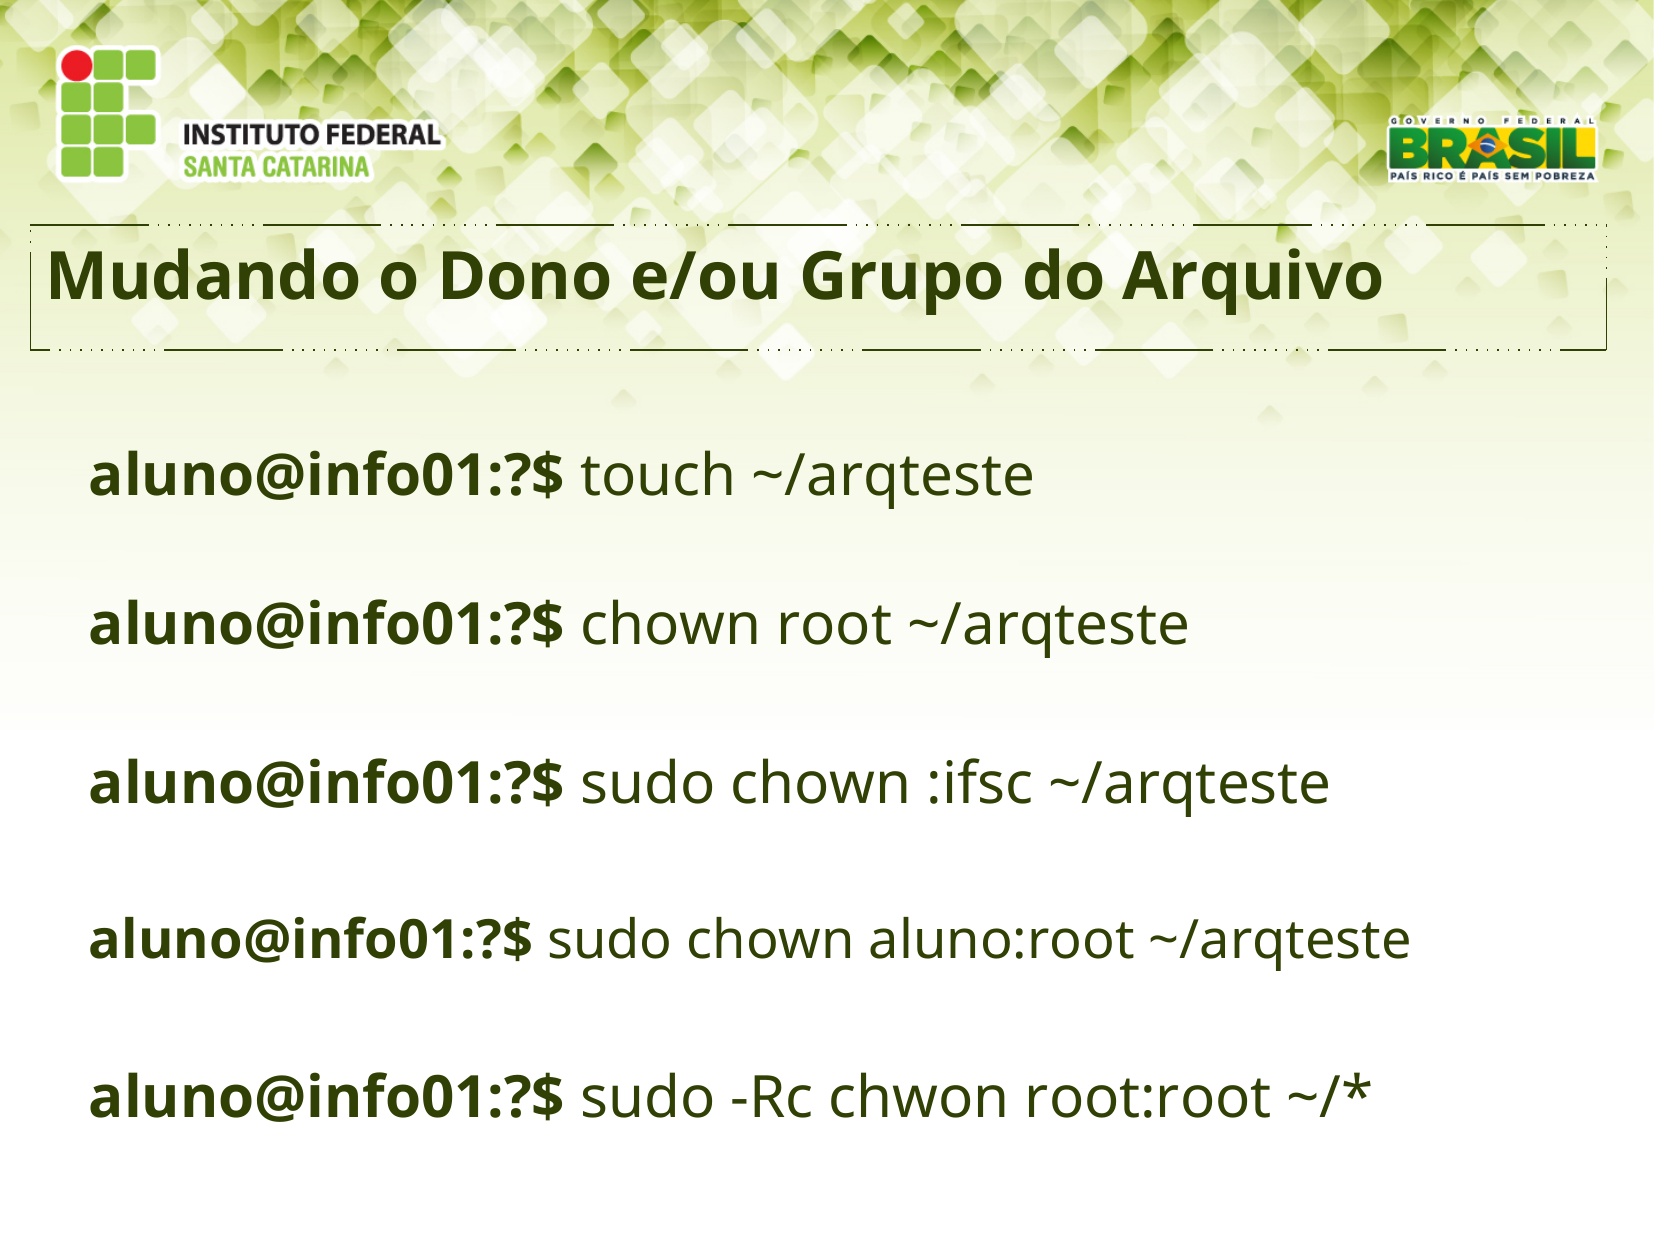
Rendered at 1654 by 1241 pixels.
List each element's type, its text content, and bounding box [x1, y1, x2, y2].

picture [0, 0, 1654, 1241]
text_box aluno@info01:?$ touch ~/arqteste aluno@info01:?$ chown root ~/arqteste aluno@info01:?$ sudo chown :ifsc ~/arqteste aluno@info01:?$ sudo chown aluno:root ~/arqteste aluno@info01:?$ sudo -Rc chwon root:root ~/* [38, 429, 1646, 1180]
text_box Mudando o Dono e/ou Grupo do Arquivo [30, 225, 1607, 351]
